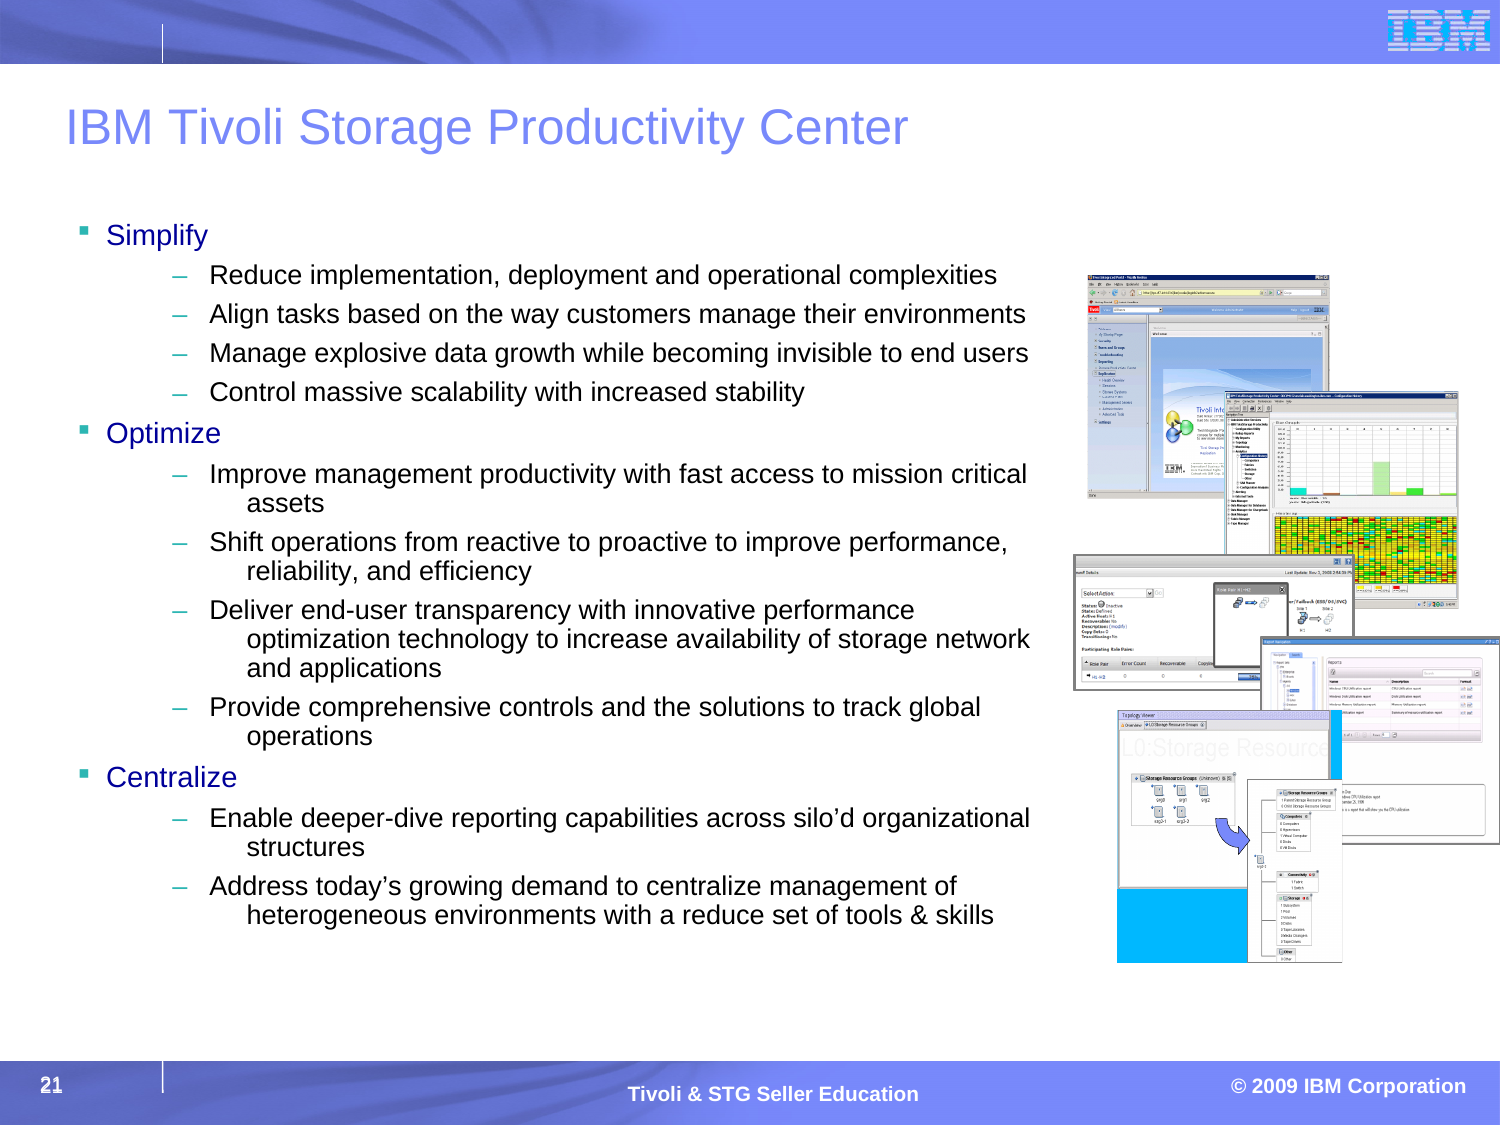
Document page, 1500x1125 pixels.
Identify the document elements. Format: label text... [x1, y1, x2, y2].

list Simplify Reduce implementation, deployment and operational complexities Align tasks based on the way customers manage their environments Manage explosive data growth while becoming invisible to end users Control massive scalability with increased stability Optimize Improve management productivity with fast access to mission critical assets Shift operations from reactive to proactive to improve performance, reliability, and efficiency Deliver end-user transparency with innovative performance optimization technology to increase availability of storage network and applications Provide comprehensive controls and the solutions to track global operations Centralize Enable deeper-dive reporting capabilities across silo’d organizational structures Address today’s growing demand to centralize management of heterogeneous environments with a reduce set of tools & skills [62, 212, 1076, 1076]
picture [1076, 556, 1352, 689]
text_box 1 [25, 1066, 99, 1118]
picture [1087, 275, 1459, 609]
title IBM Tivoli Storage Productivity Center [50, 80, 1403, 163]
picture [0, 1061, 1500, 1125]
picture [1117, 639, 1499, 963]
picture [0, 0, 1500, 64]
